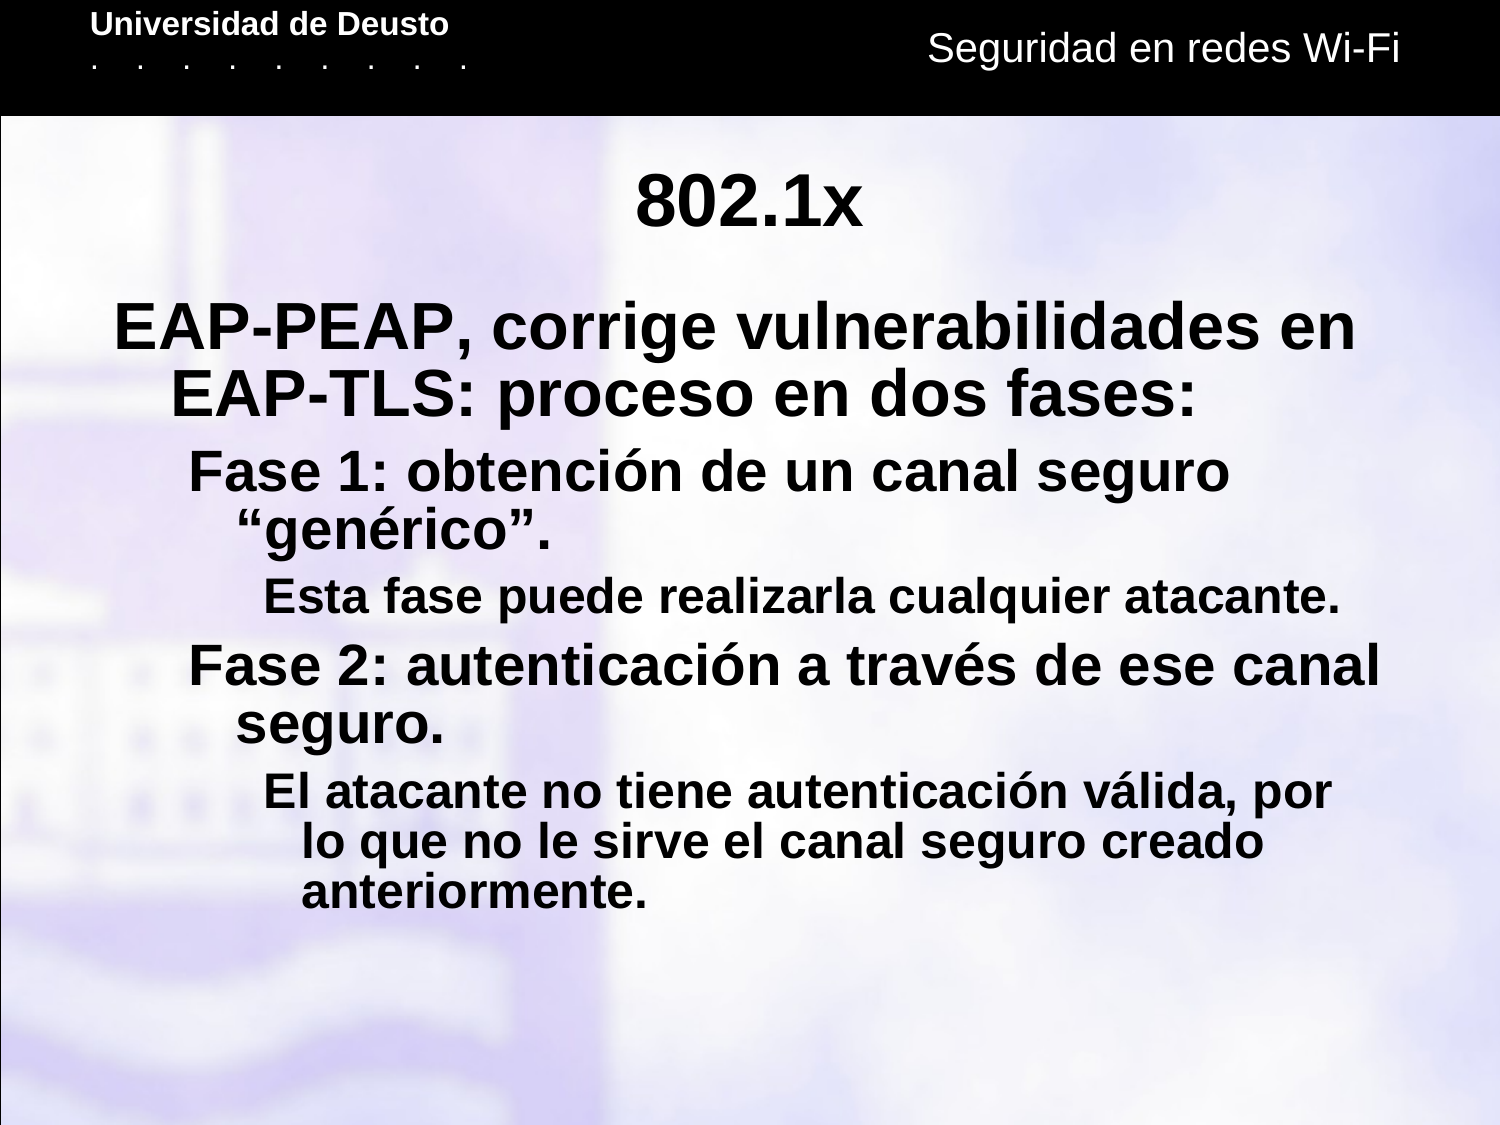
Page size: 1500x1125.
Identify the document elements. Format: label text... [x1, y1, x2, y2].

title 802.1x [112, 137, 1388, 263]
picture [1, 116, 1500, 1125]
list EAP-PEAP, corrige vulnerabilidades en EAP-TLS: proceso en dos fases: Fase 1: obtención de un canal seguro “genérico”. Esta fase puede realizarla cualquier atacante. Fase 2: autenticación a través de ese canal seguro. El atacante no tiene autenticación válida, por lo que no le sirve el canal seguro creado anteriormente. [114, 295, 1390, 983]
